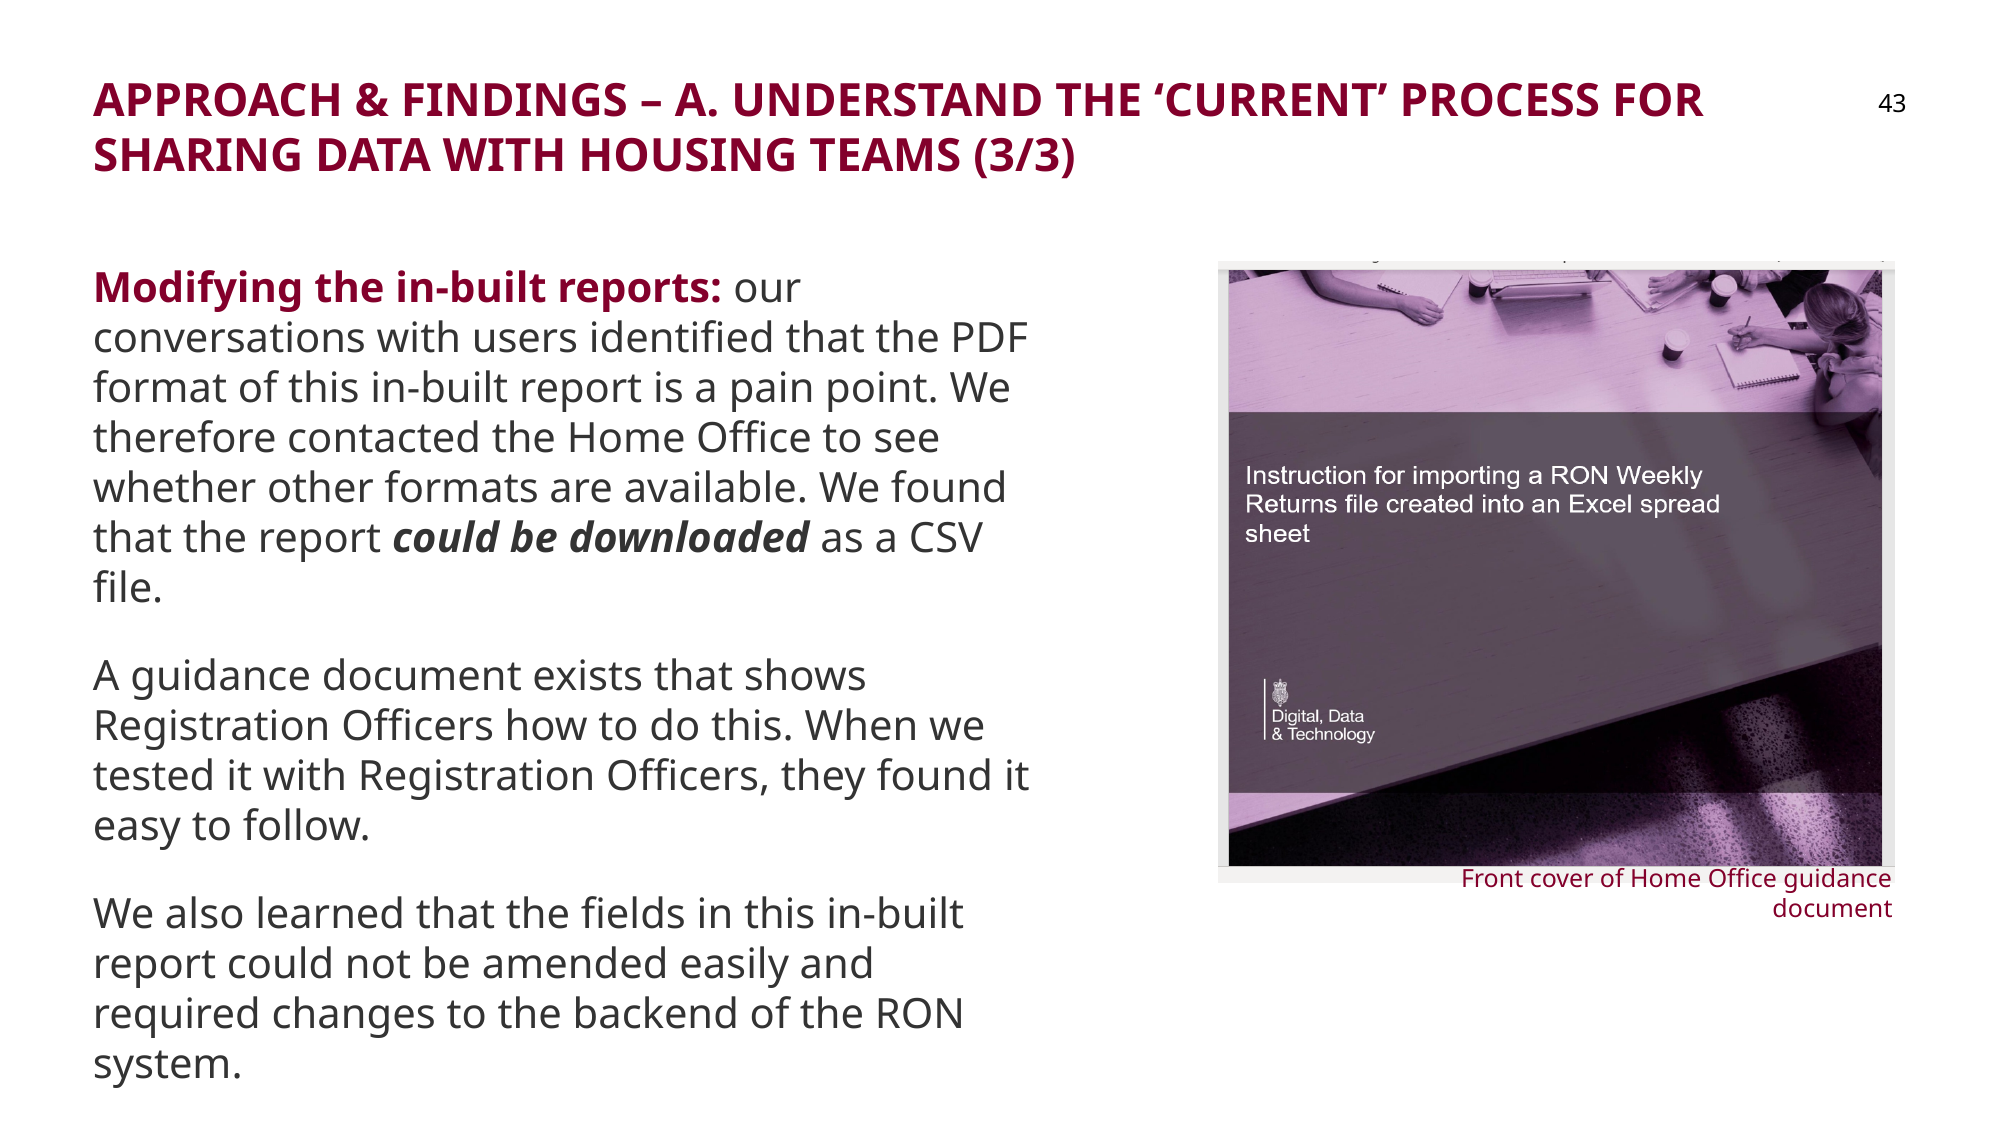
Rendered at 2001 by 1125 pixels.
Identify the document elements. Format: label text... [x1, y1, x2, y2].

picture [1854, 875, 1861, 883]
picture [1676, 875, 1682, 883]
picture [1502, 875, 1509, 883]
picture [1603, 875, 1610, 883]
picture [1218, 261, 1895, 883]
picture [1487, 875, 1494, 883]
slide_number <number> [1850, 87, 1907, 148]
picture [1652, 875, 1659, 883]
picture [1824, 875, 1831, 883]
picture [1787, 875, 1794, 883]
picture [1667, 875, 1674, 883]
text_box Front cover of Home Office guidance document [1351, 887, 1893, 923]
picture [1545, 875, 1552, 883]
text_box Modifying the in-built reports: our conversations with users identified that the PDF format of this in-built report is a pain point. We therefore contacted the Home Office to see whether other formats are available. We found that the report could be downloaded as a CSV file. A guidance document exists that shows Registration Officers how to do this. When we tested it with Registration Officers, they found it easy to follow. We also learned that the fields in this in-built report could not be amended easily and required changes to the backend of the RON system. [93, 261, 1034, 1125]
title APPROACH & FINDINGS – A. UNDERSTAND THE ‘CURRENT’ PROCESS FOR SHARING DATA WITH HOUSING TEAMS (3/3) [93, 70, 1809, 215]
picture [1711, 871, 1723, 883]
